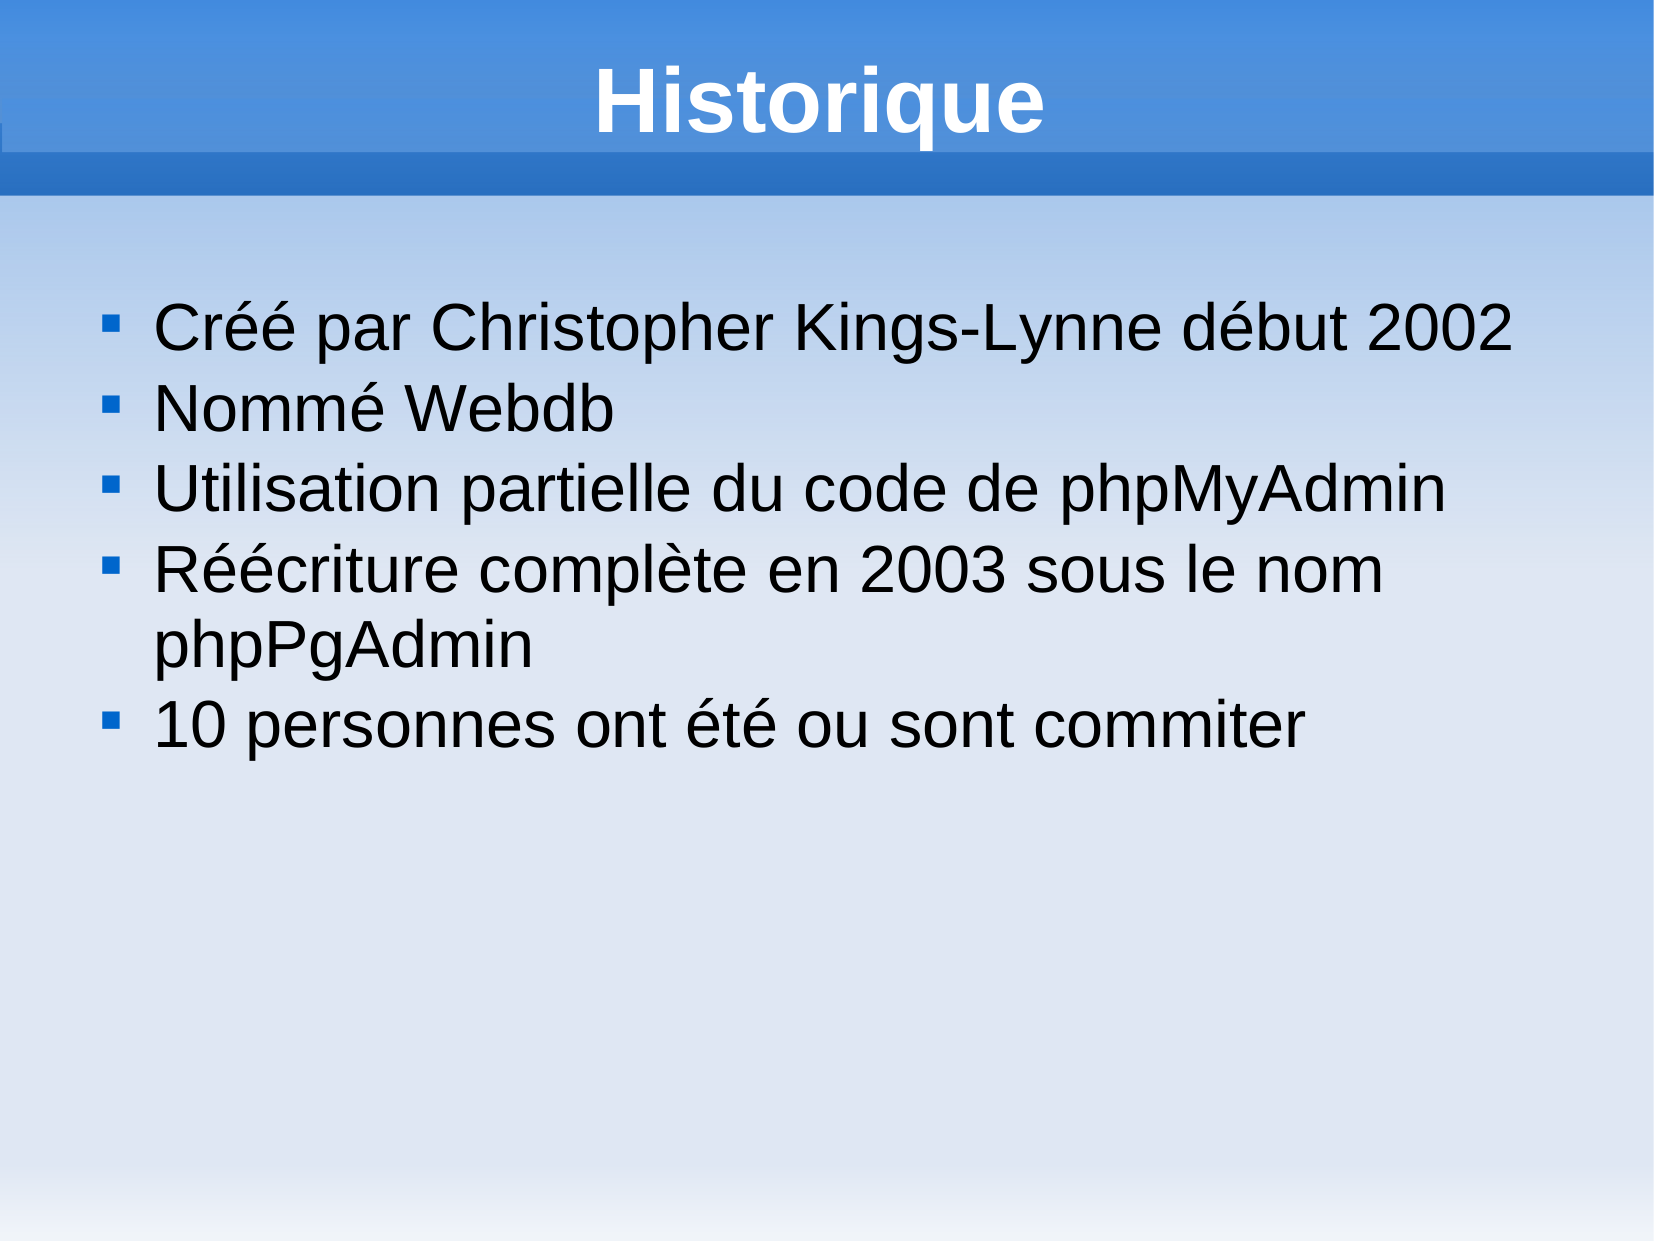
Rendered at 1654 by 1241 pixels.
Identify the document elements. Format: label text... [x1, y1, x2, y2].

list Créé par Christopher Kings-Lynne début 2002 Nommé Webdb Utilisation partielle du code de phpMyAdmin Réécriture complète en 2003 sous le nom phpPgAdmin 10 personnes ont été ou sont commiter [82, 290, 1571, 1094]
title Historique [76, 4, 1565, 197]
picture [0, 0, 1654, 1241]
